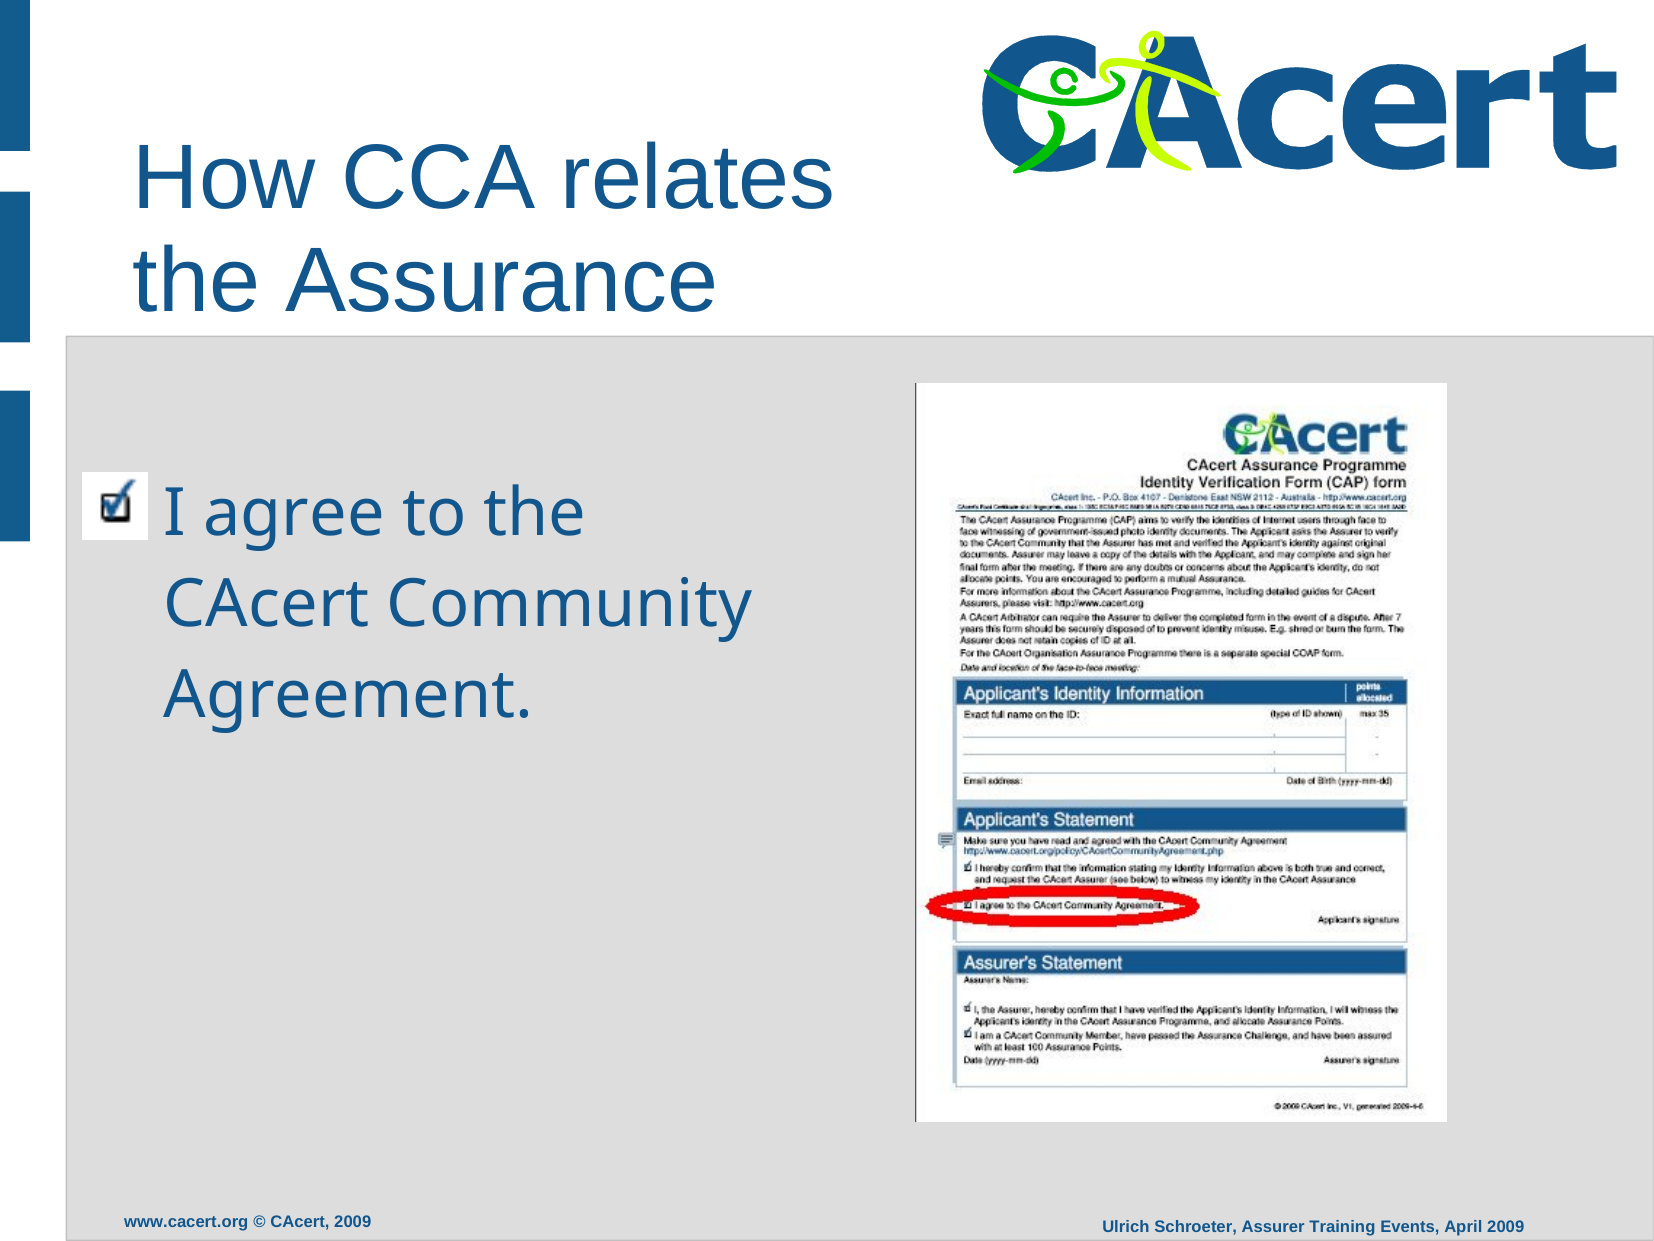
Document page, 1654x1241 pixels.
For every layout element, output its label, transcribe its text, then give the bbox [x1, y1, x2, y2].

picture [82, 472, 148, 540]
picture [915, 383, 1447, 1123]
text_box How CCA relates the Assurance [118, 118, 852, 339]
text_box I agree to the CAcert Community Agreement. [149, 457, 739, 739]
